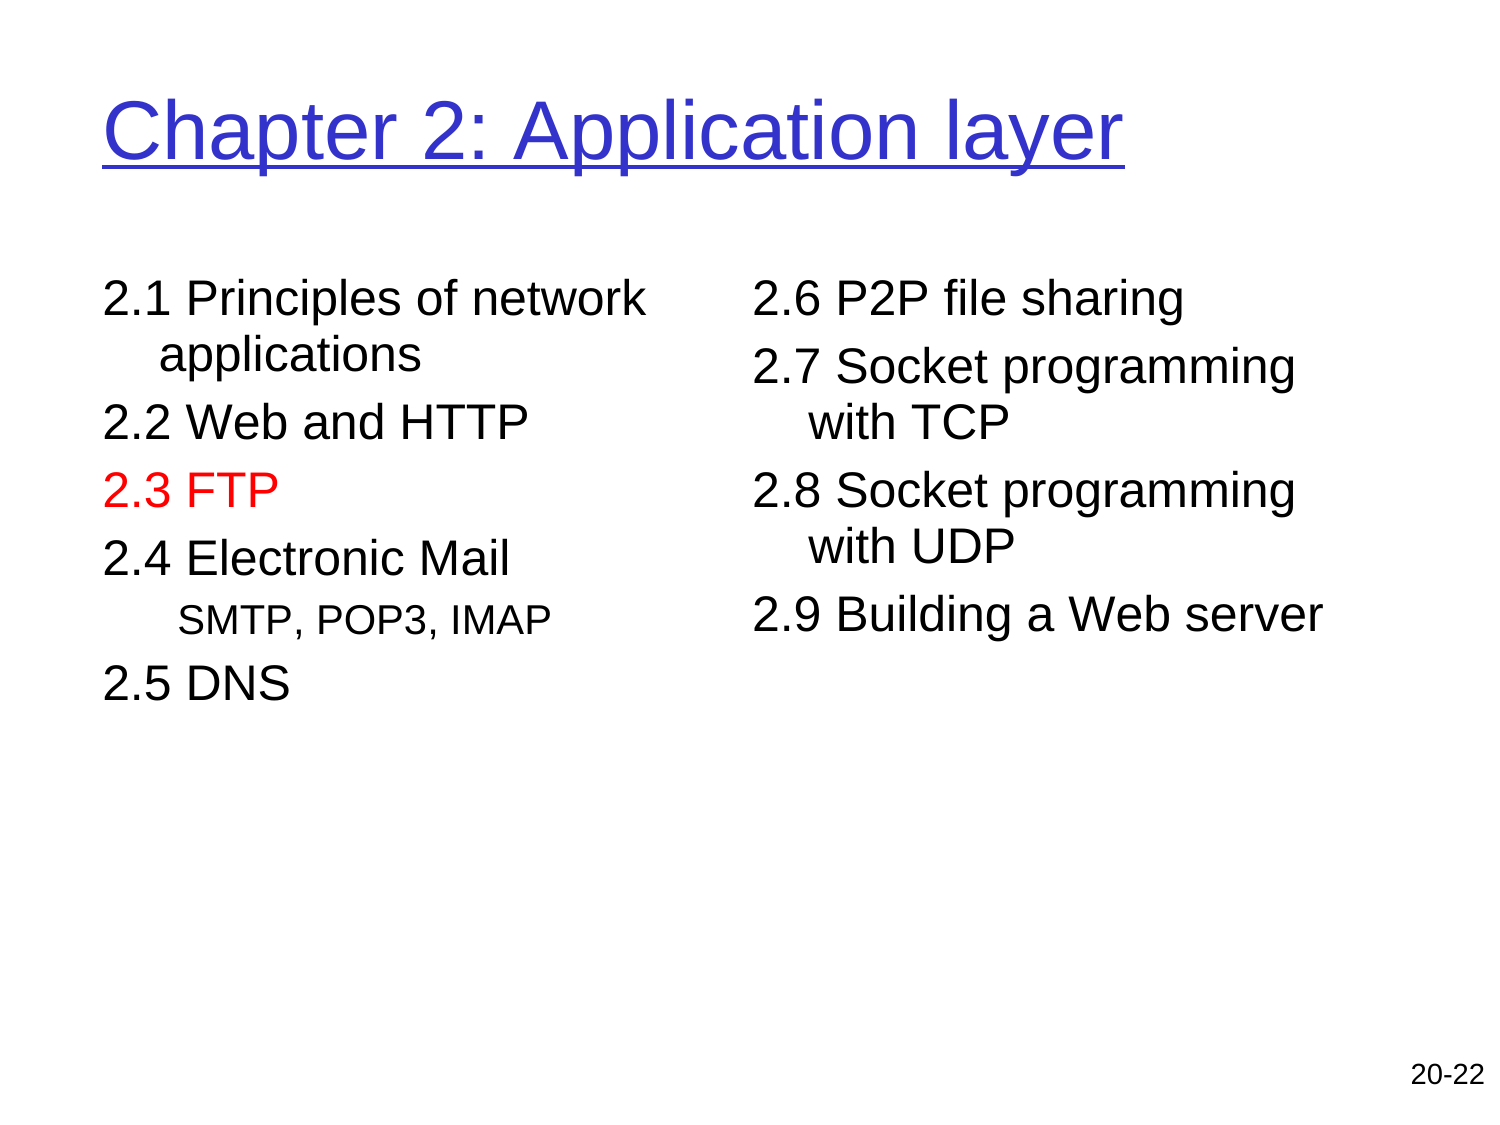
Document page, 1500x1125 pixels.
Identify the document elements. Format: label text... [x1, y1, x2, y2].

list 2.1 Principles of network applications 2.2 Web and HTTP 2.3 FTP 2.4 Electronic Mail SMTP, POP3, IMAP 2.5 DNS [87, 262, 713, 1026]
title Chapter 2: Application layer [87, 37, 1363, 225]
list 2.6 P2P file sharing 2.7 Socket programming with TCP 2.8 Socket programming with UDP 2.9 Building a Web server [737, 262, 1403, 1026]
